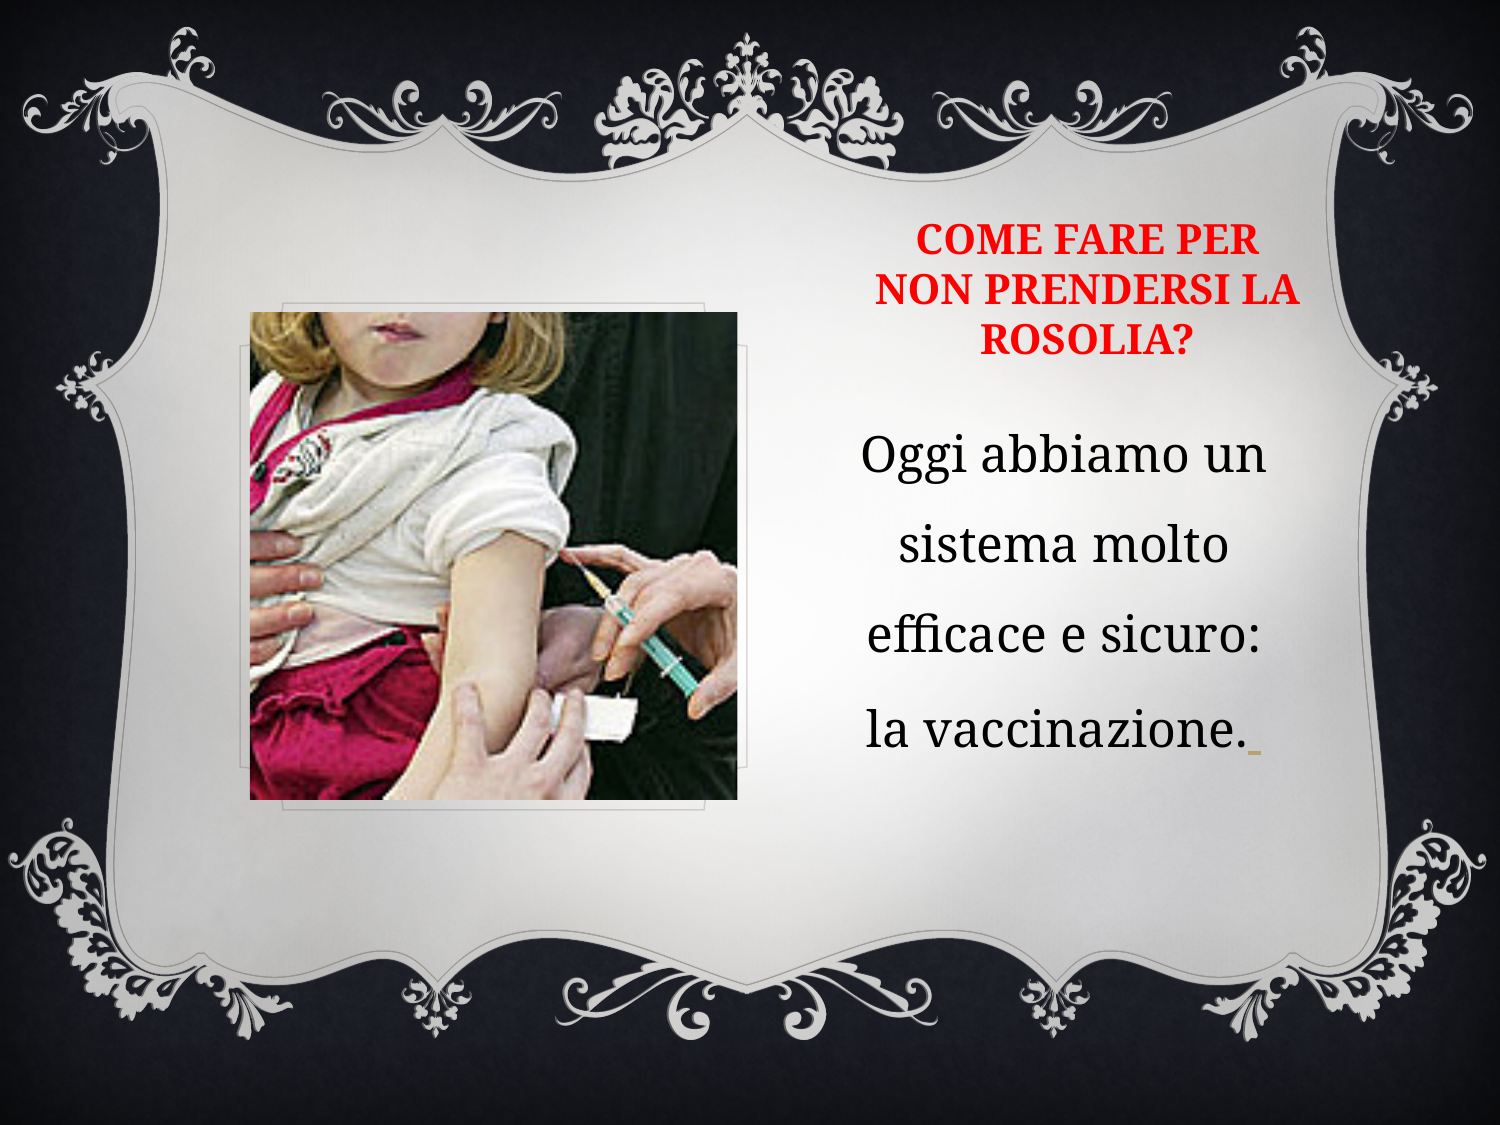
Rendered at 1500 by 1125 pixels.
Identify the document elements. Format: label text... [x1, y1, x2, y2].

title Come fare per non prendersi la Rosolia? [856, 314, 1319, 413]
list Oggi abbiamo un sistema molto efficace e sicuro: la vaccinazione. [832, 385, 1296, 857]
picture [0, 0, 1500, 1125]
